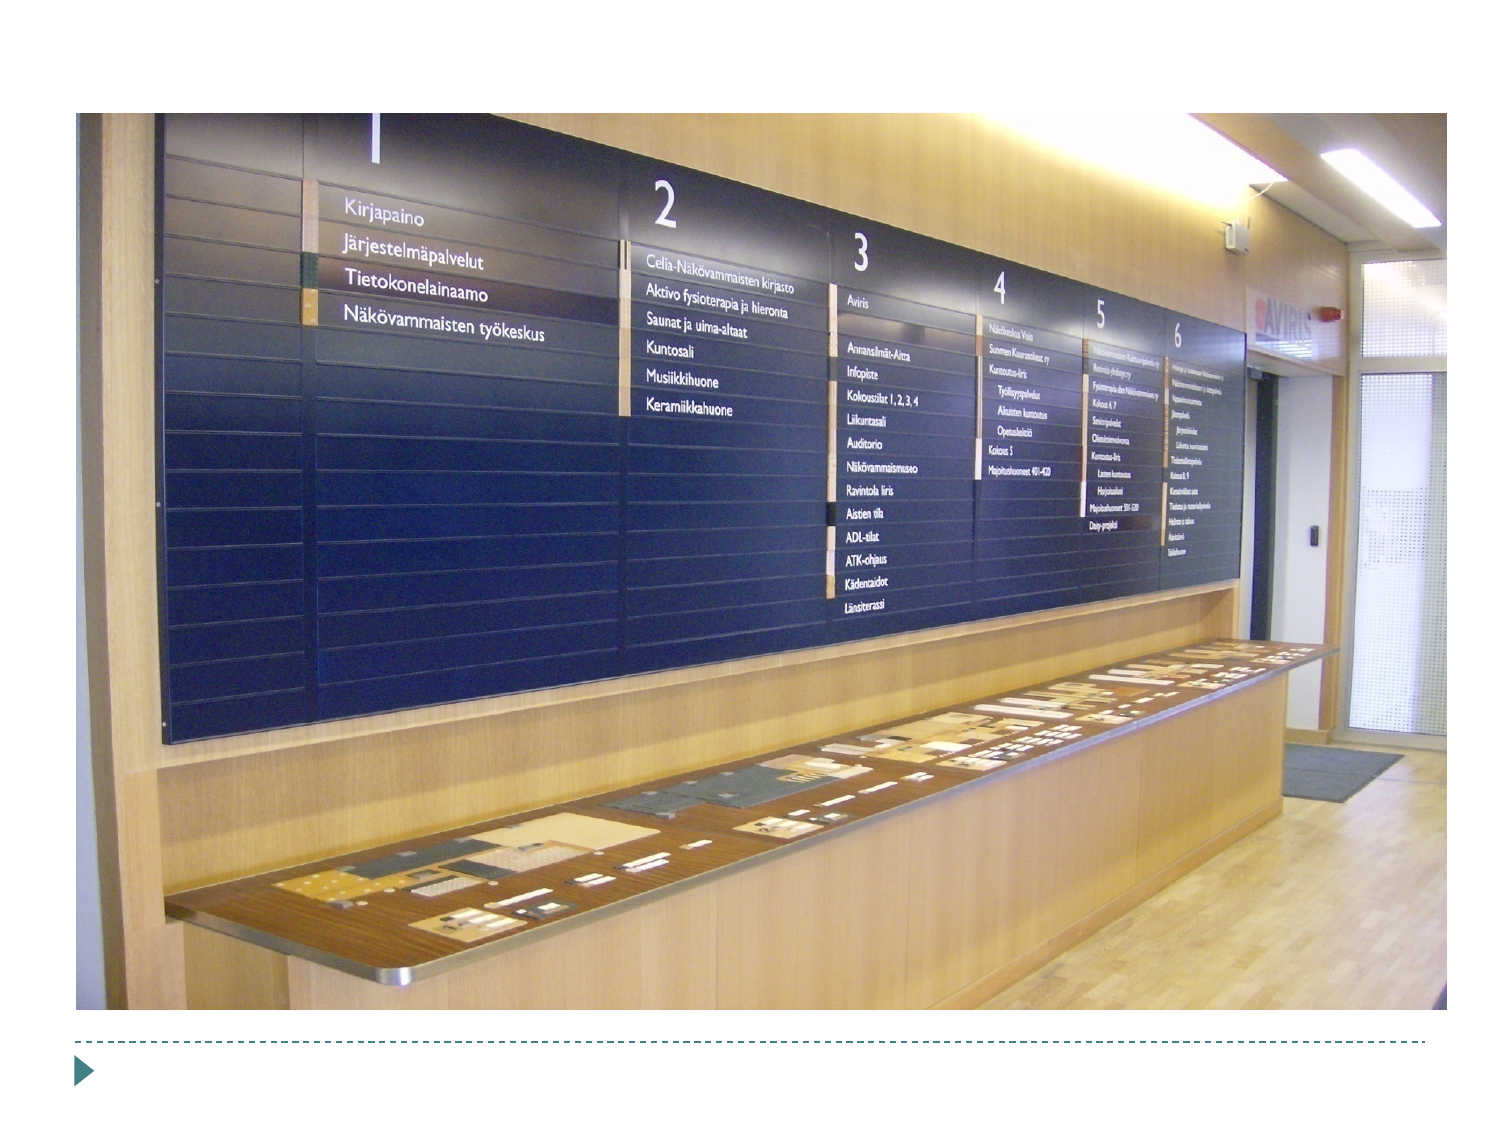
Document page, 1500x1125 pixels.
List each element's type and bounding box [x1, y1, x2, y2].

picture [76, 113, 1447, 1010]
